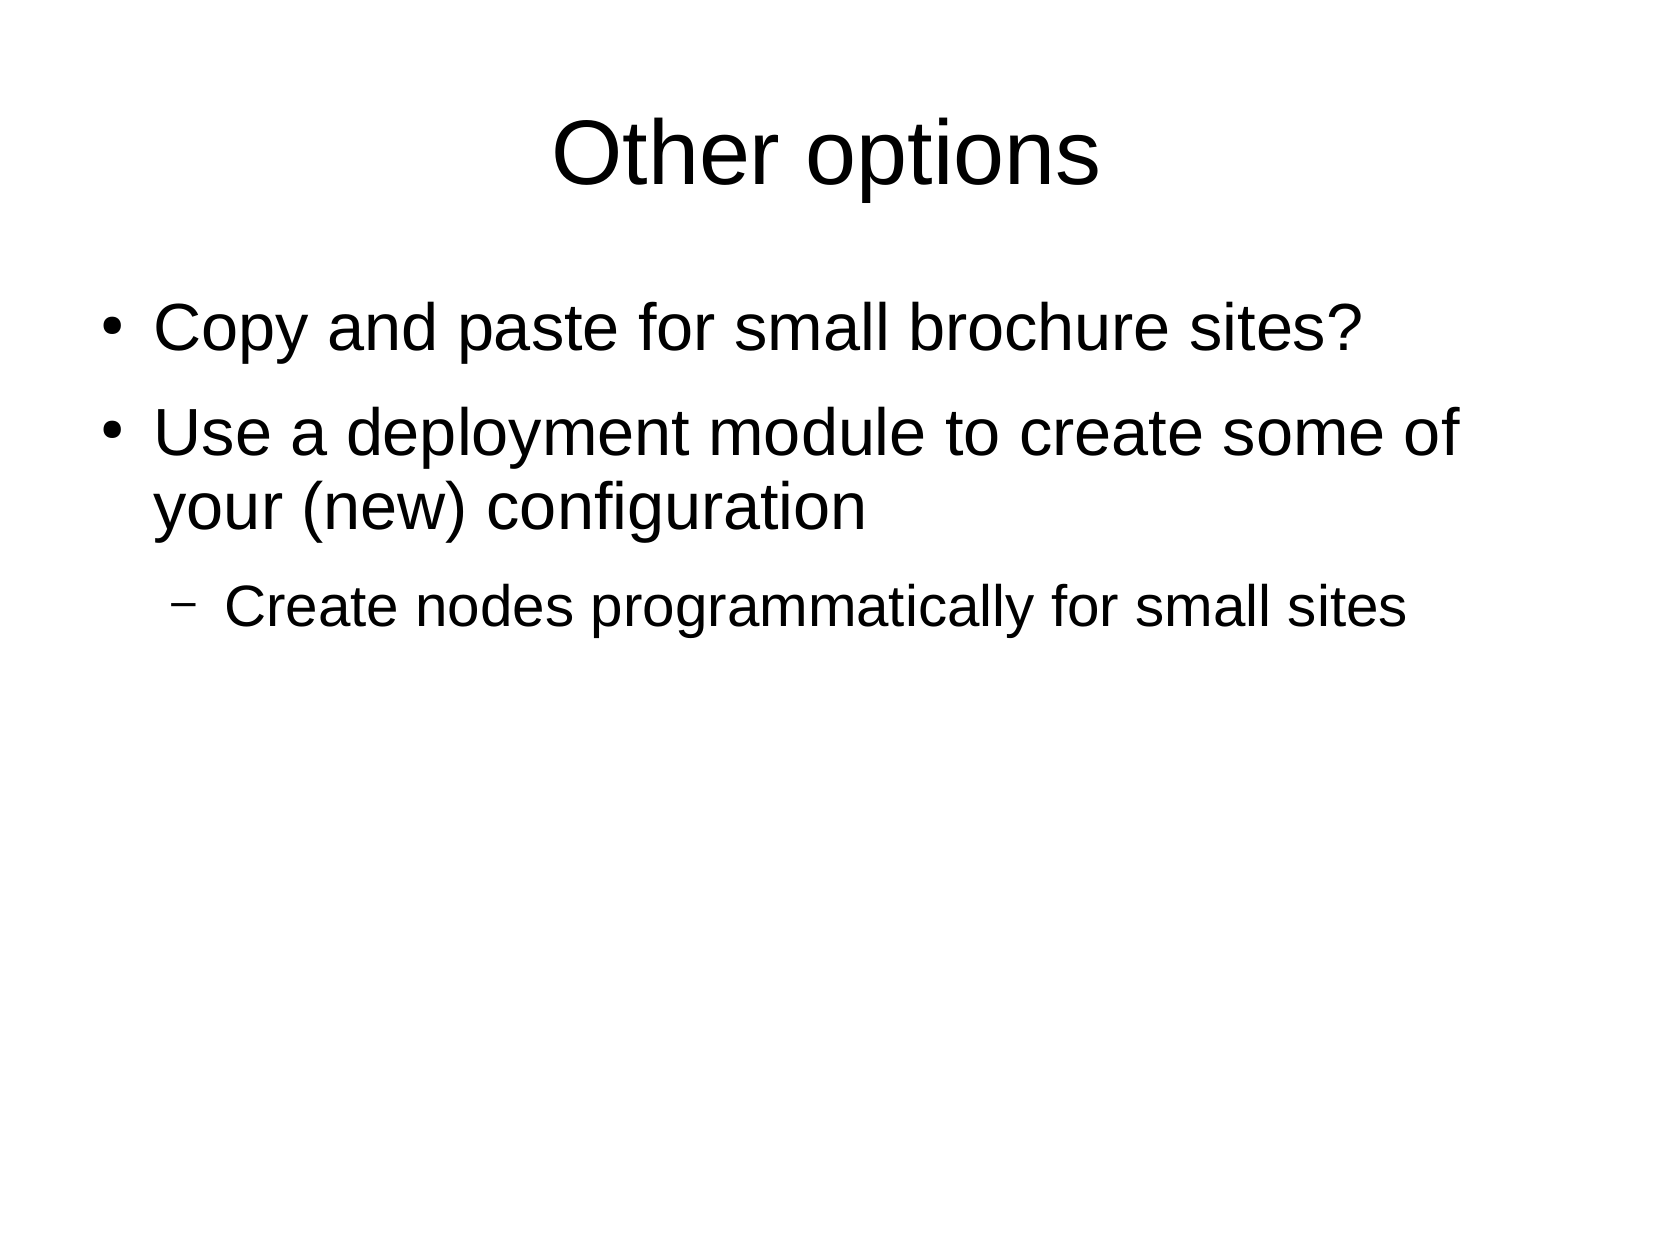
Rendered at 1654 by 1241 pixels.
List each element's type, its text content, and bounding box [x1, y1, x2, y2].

list Copy and paste for small brochure sites? Use a deployment module to create some of your (new) configuration Create nodes programmatically for small sites [82, 290, 1538, 1010]
title Other options [82, 49, 1571, 257]
